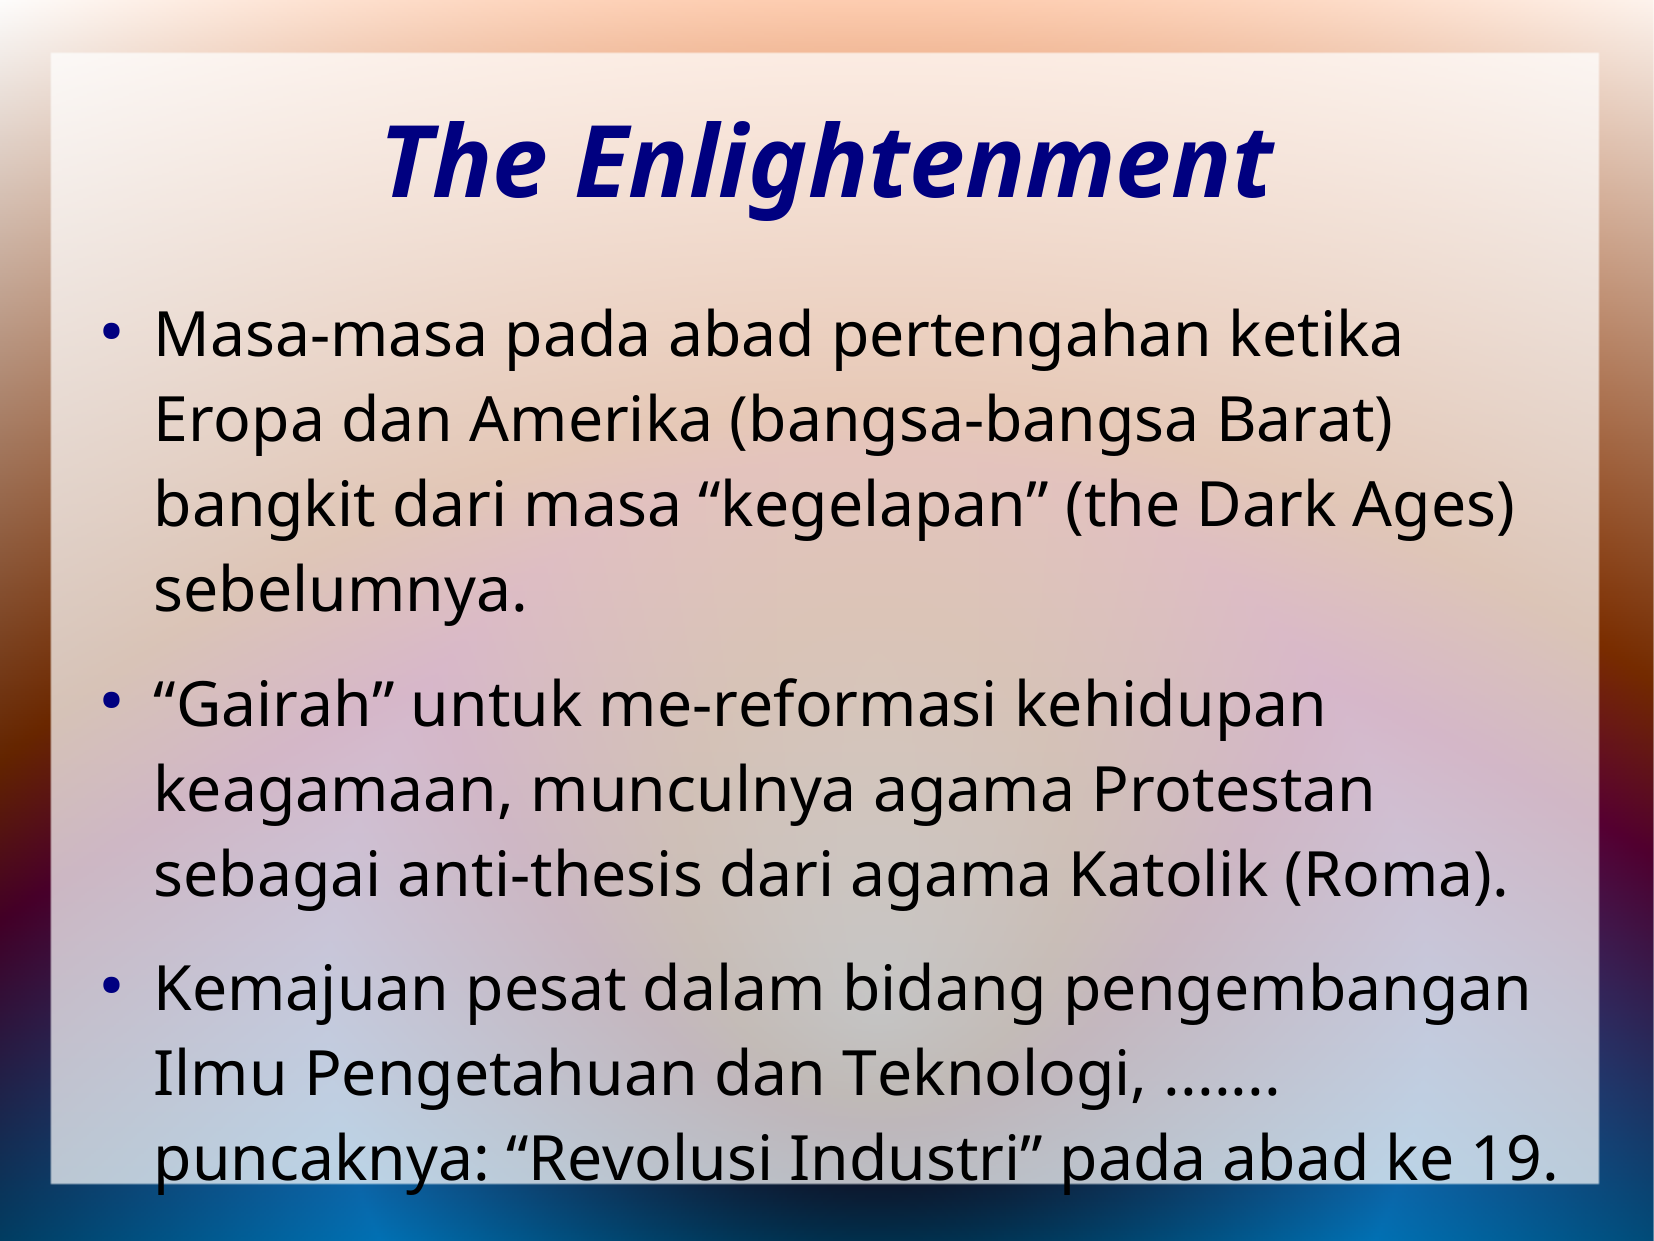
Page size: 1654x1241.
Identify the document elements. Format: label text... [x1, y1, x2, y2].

picture [0, 0, 1654, 1241]
title The Enlightenment [82, 55, 1571, 263]
list Masa-masa pada abad pertengahan ketika Eropa dan Amerika (bangsa-bangsa Barat) bangkit dari masa “kegelapan” (the Dark Ages) sebelumnya. “Gairah” untuk me-reformasi kehidupan keagamaan, munculnya agama Protestan sebagai anti-thesis dari agama Katolik (Roma). Kemajuan pesat dalam bidang pengembangan Ilmu Pengetahuan dan Teknologi, ....... puncaknya: “Revolusi Industri” pada abad ke 19. [82, 290, 1571, 1010]
